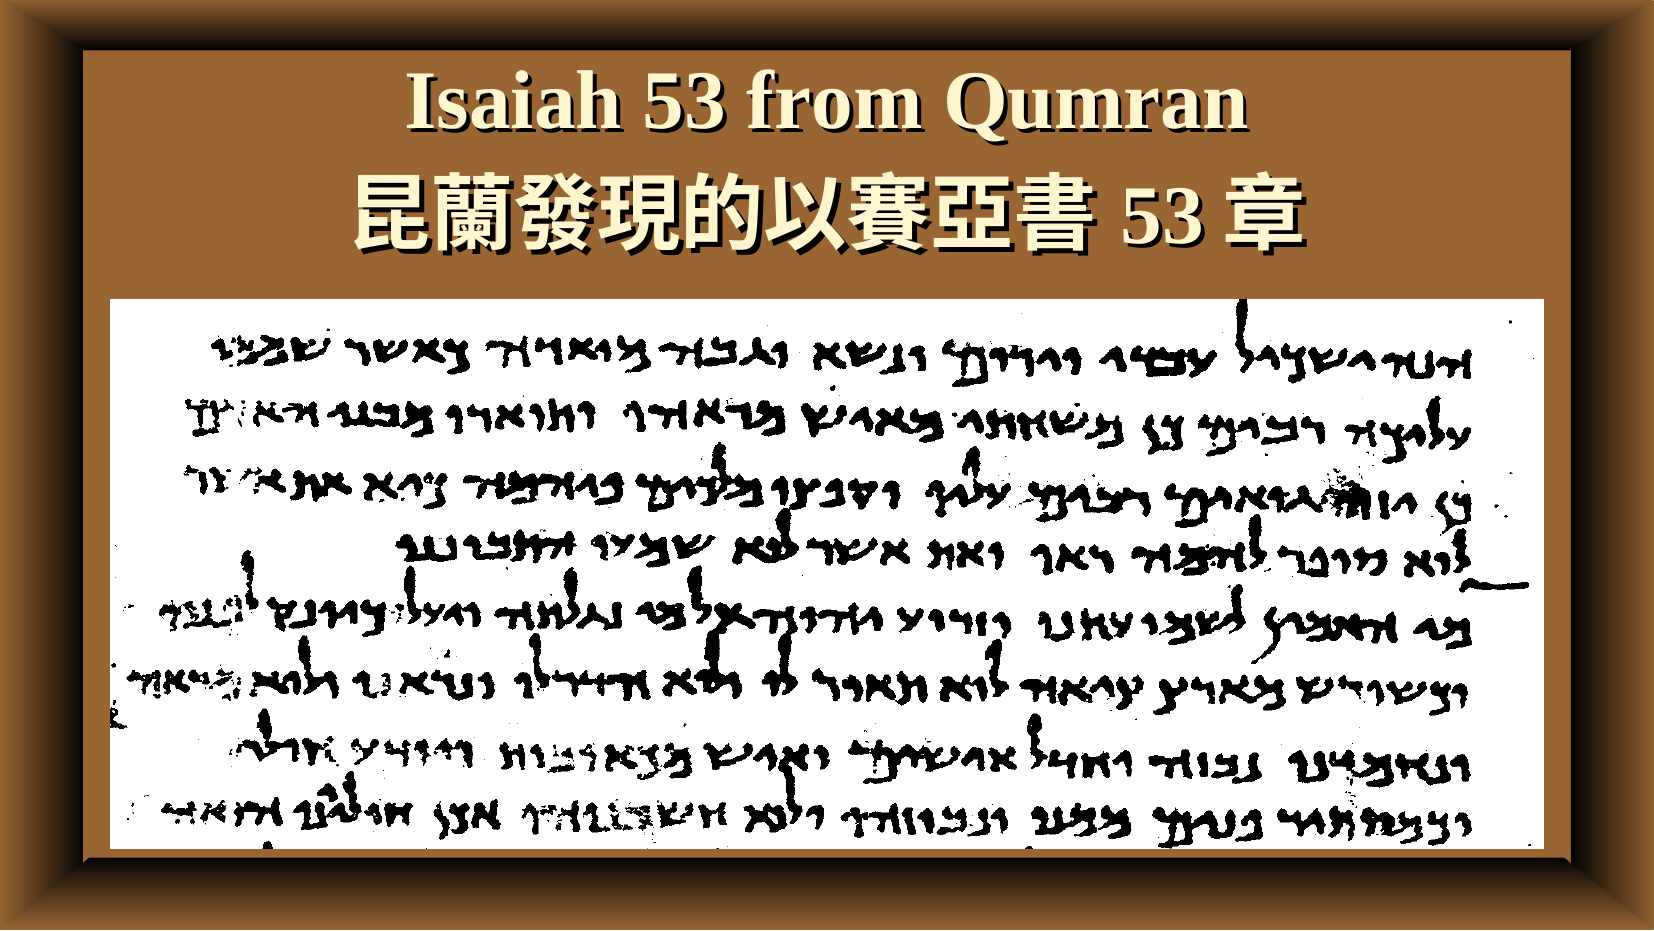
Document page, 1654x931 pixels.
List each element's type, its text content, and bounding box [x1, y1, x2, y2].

title Isaiah 53 from Qumran 昆蘭發現的以賽亞書53章 [124, 59, 1530, 263]
picture [110, 299, 1544, 849]
